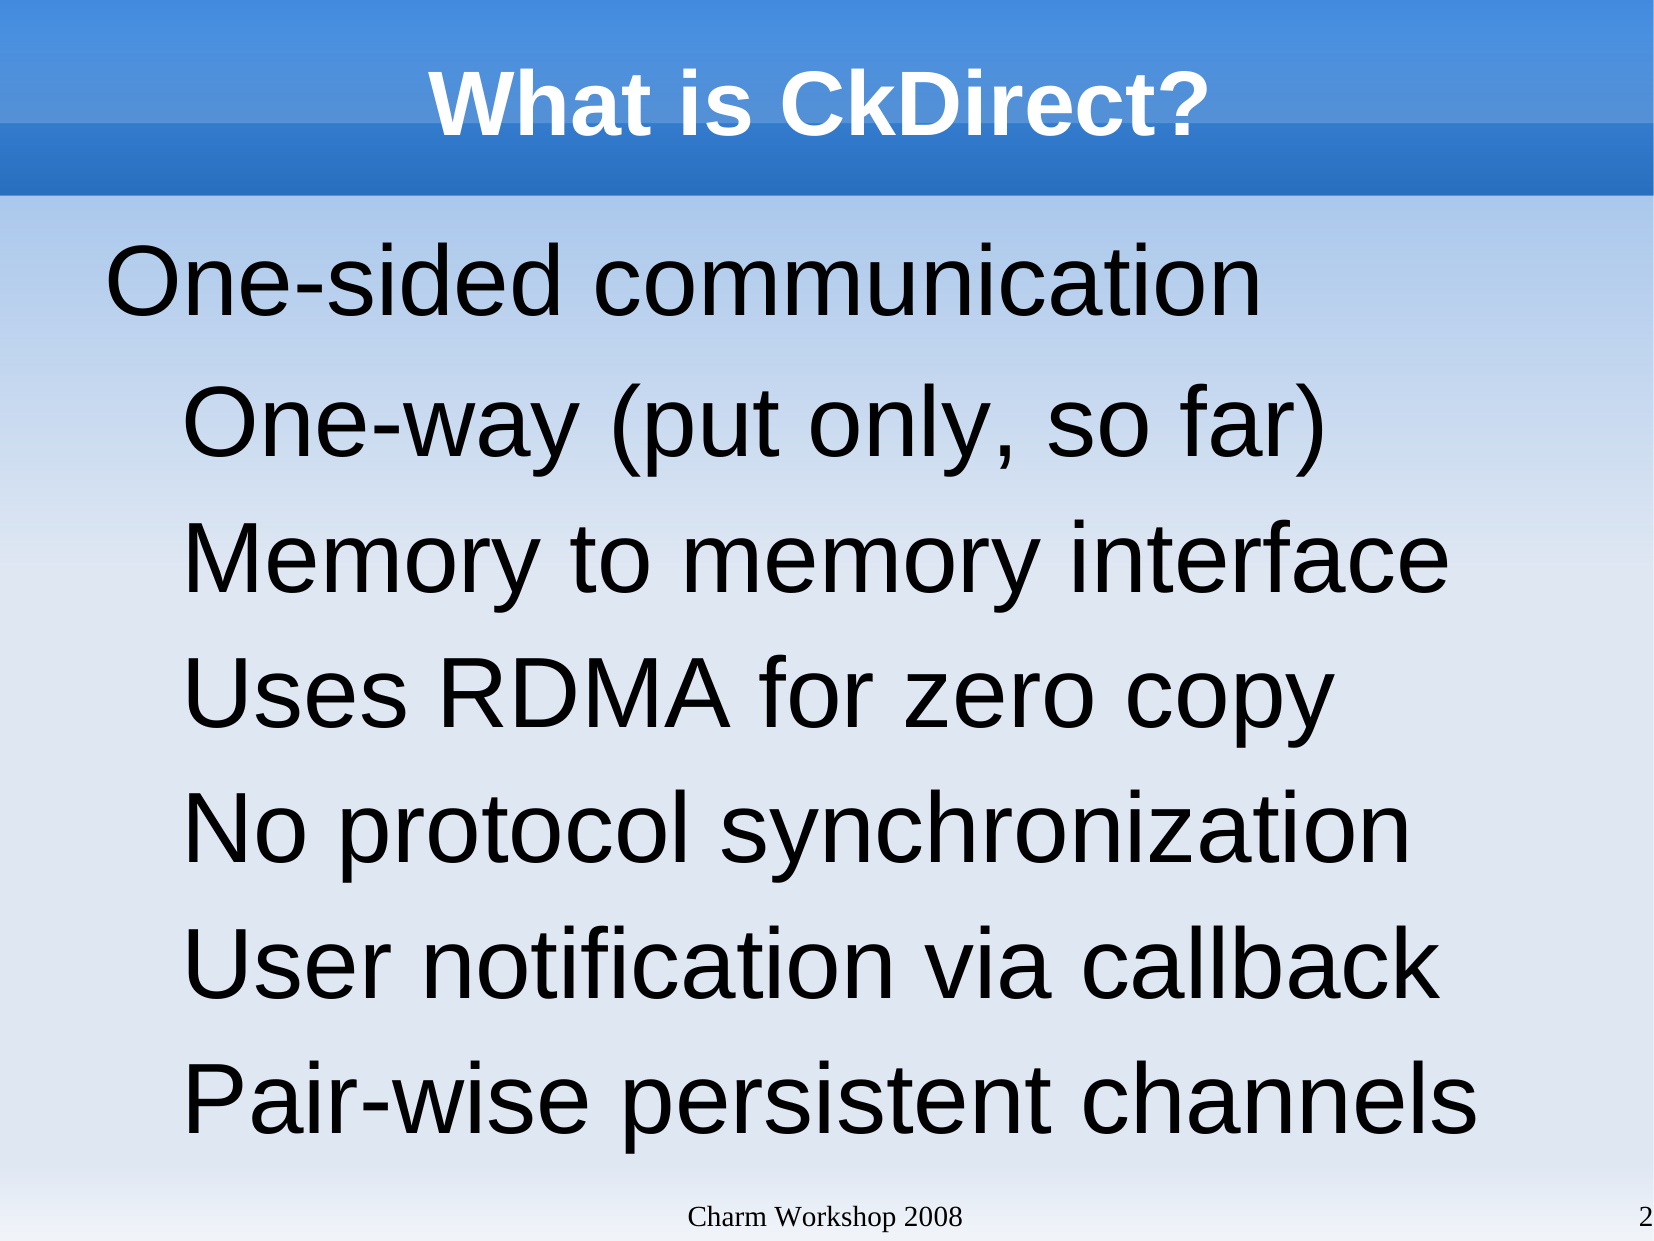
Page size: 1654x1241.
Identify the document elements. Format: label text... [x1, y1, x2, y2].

picture [0, 0, 1654, 1241]
list One-sided communication One-way (put only, so far) Memory to memory interface Uses RDMA for zero copy No protocol synchronization User notification via callback Pair-wise persistent channels [86, 225, 1576, 1155]
title What is CkDirect? [76, 0, 1565, 208]
